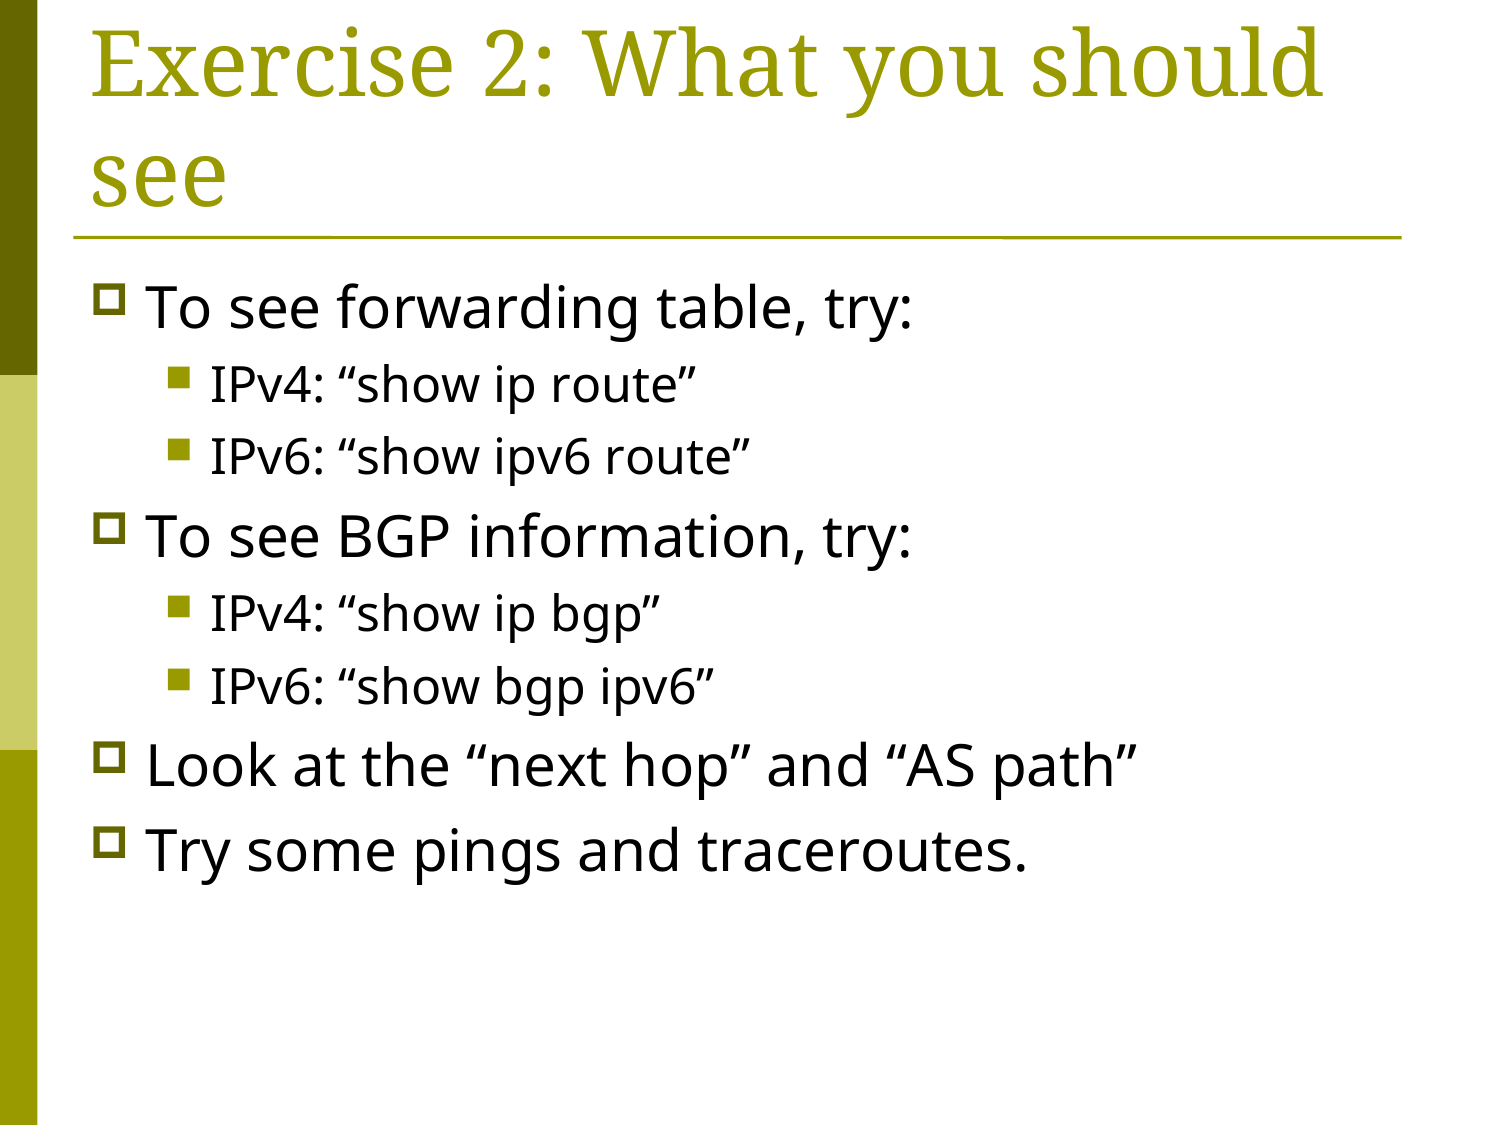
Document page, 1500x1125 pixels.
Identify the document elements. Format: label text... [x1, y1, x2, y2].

title Exercise 2: What you should see [75, 0, 1426, 233]
list To see forwarding table, try: IPv4: “show ip route” IPv6: “show ipv6 route” To see BGP information, try: IPv4: “show ip bgp” IPv6: “show bgp ipv6” Look at the “next hop” and “AS path” Try some pings and traceroutes. [75, 262, 1426, 1006]
